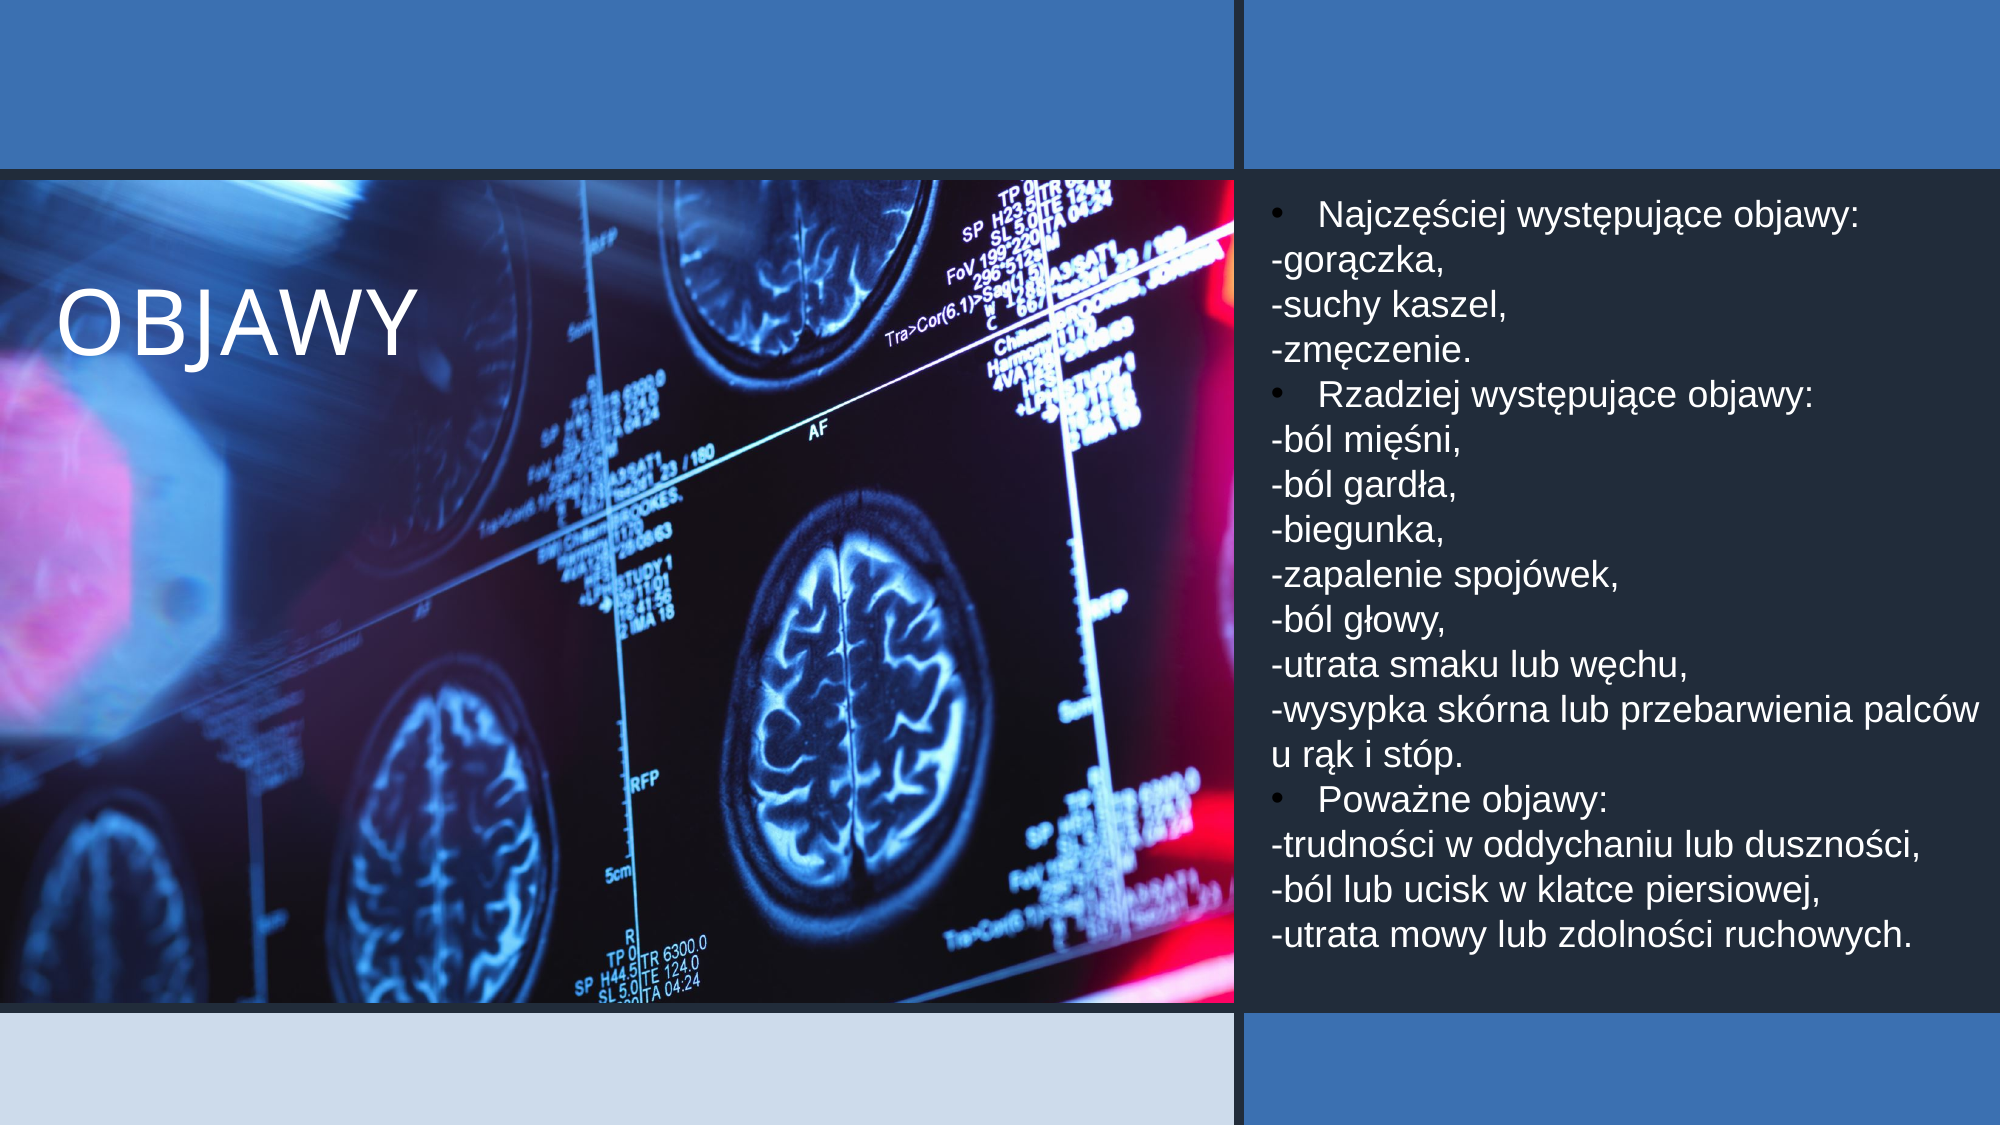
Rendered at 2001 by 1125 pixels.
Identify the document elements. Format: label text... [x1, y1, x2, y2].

text_box Najczęściej występujące objawy: -gorączka, -suchy kaszel, -zmęczenie. Rzadziej występujące objawy: -ból mięśni, -ból gardła, -biegunka, -zapalenie spojówek, -ból głowy, -utrata smaku lub węchu, -wysypka skórna lub przebarwienia palców u rąk i stóp. Poważne objawy: -trudności w oddychaniu lub duszności, -ból lub ucisk w klatce piersiowej, -utrata mowy lub zdolności ruchowych. [1255, 182, 2000, 1016]
text_box [0, 0, 2000, 1125]
title Objawy [36, 85, 538, 390]
picture [0, 180, 1234, 1003]
